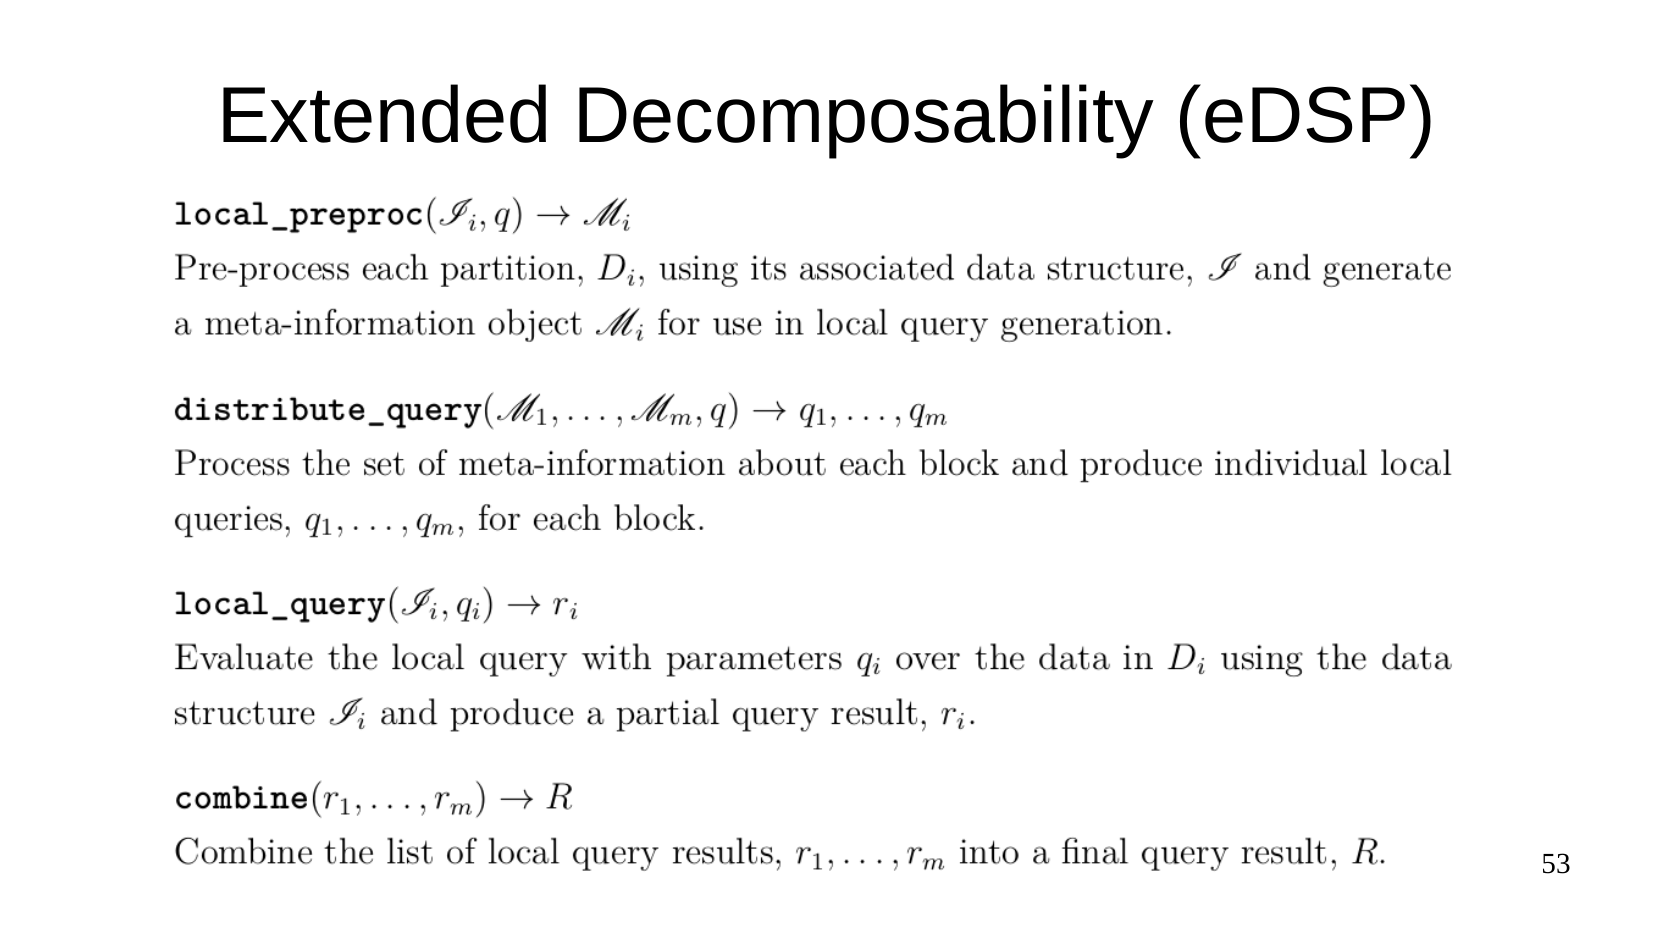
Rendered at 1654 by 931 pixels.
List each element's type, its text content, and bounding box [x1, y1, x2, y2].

title Extended Decomposability (eDSP) [82, 37, 1571, 193]
picture [169, 188, 1485, 884]
